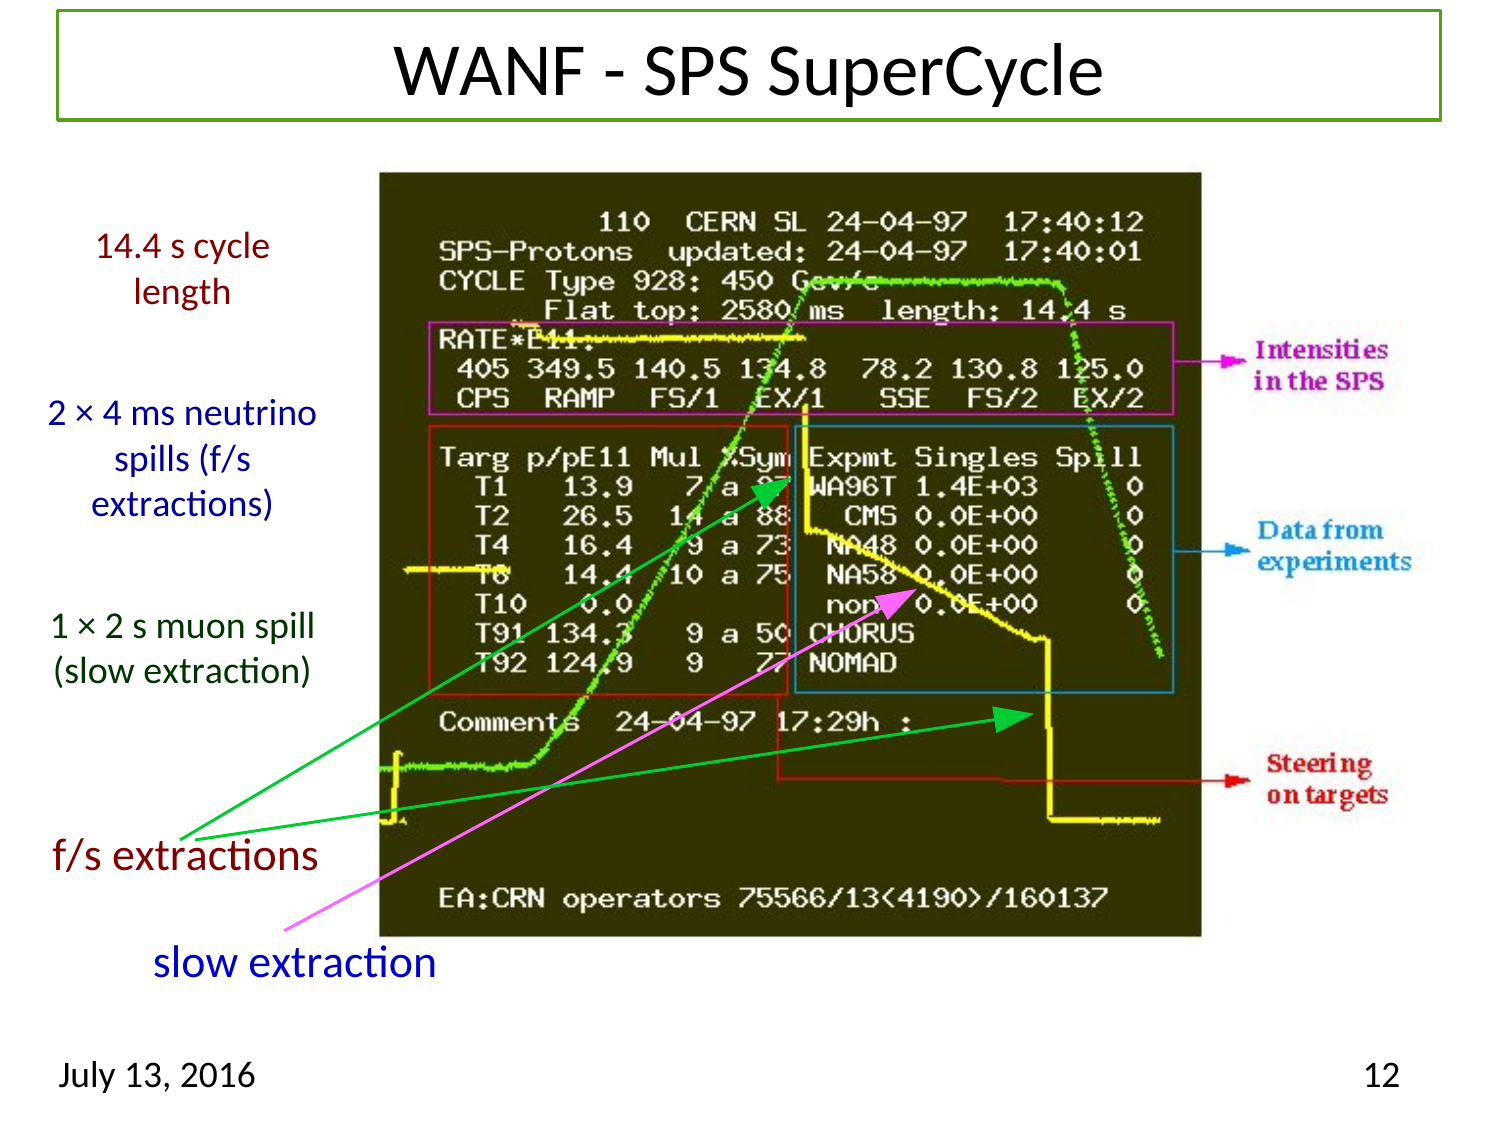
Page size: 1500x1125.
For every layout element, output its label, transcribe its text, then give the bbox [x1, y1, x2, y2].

picture [374, 165, 1433, 945]
text_box f/s extractions [52, 824, 331, 900]
title WANF - SPS SuperCycle [57, 10, 1441, 121]
list 14.4 s cycle length 2 × 4 ms neutrino spills (f/s extractions) 1 × 2 s muon spill (slow extraction) [32, 213, 333, 706]
picture [374, 791, 537, 880]
text_box slow extraction [152, 932, 483, 1008]
